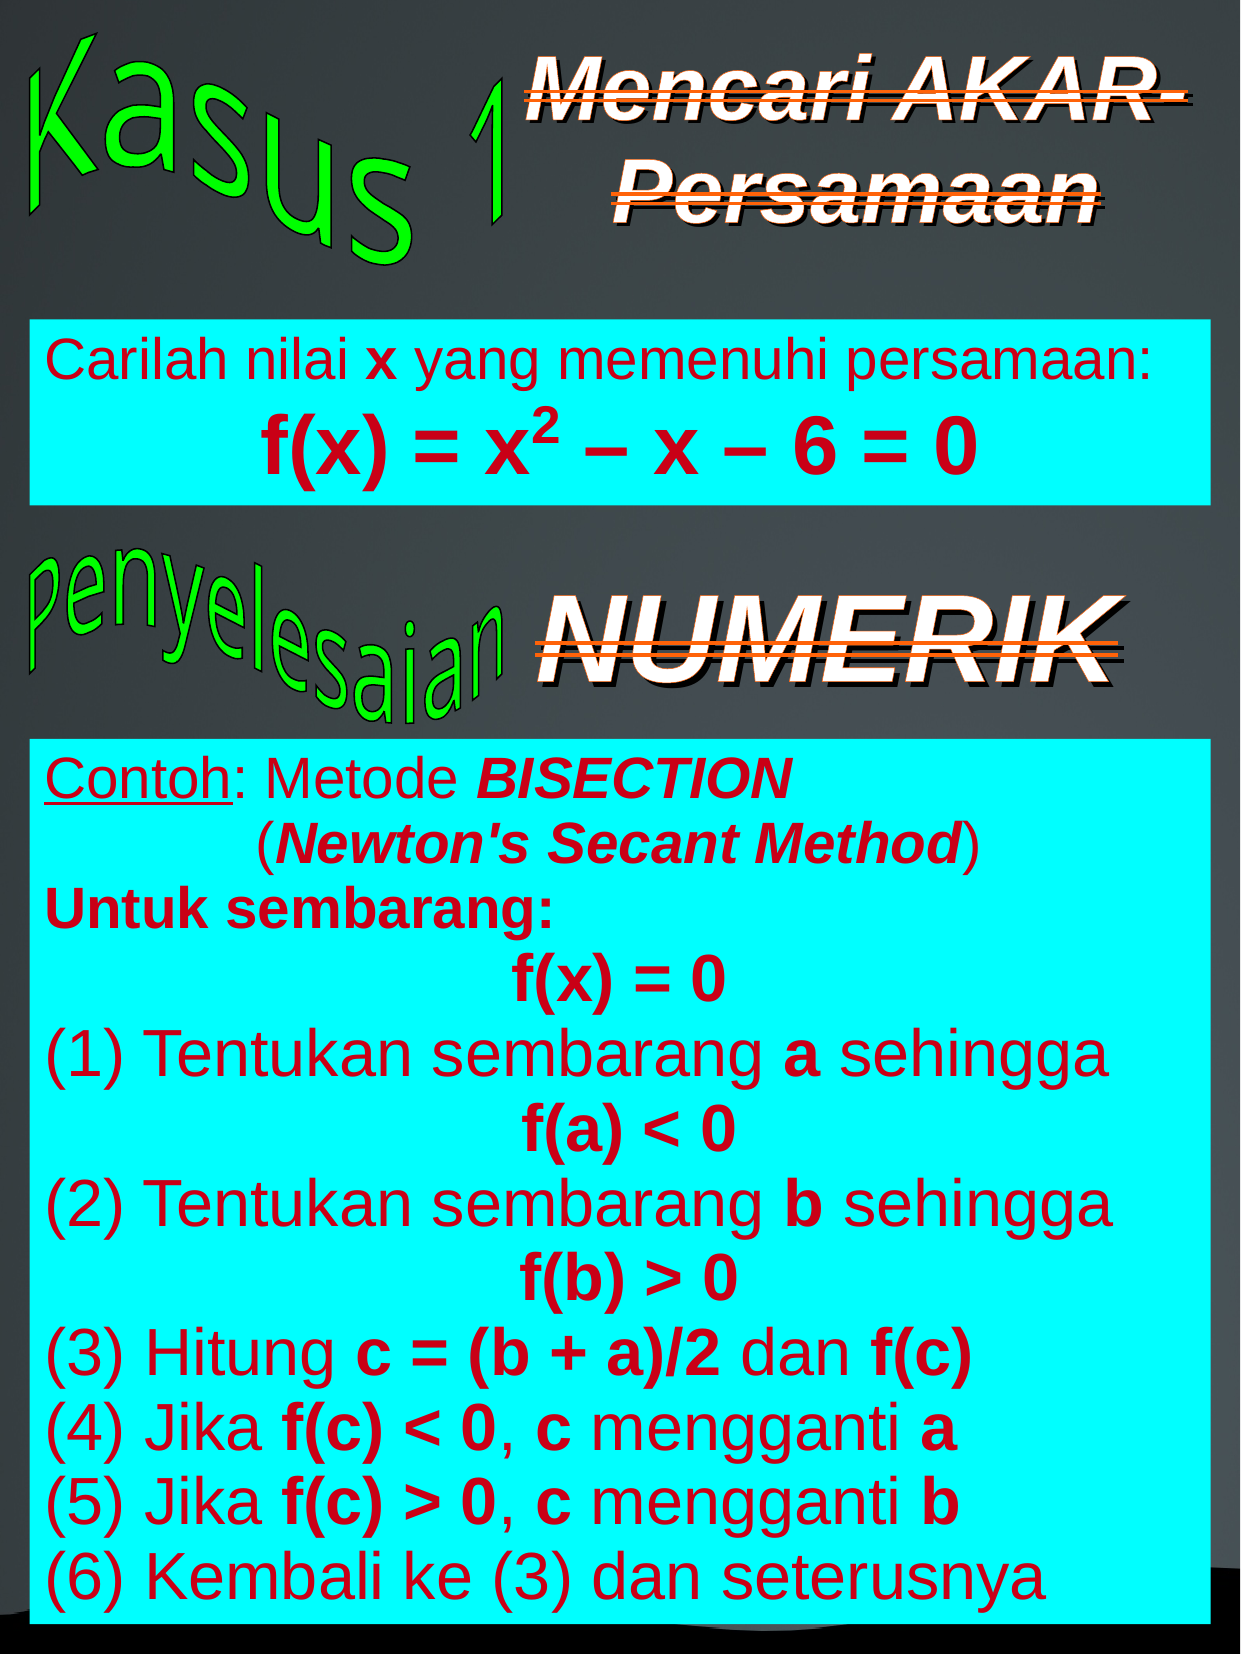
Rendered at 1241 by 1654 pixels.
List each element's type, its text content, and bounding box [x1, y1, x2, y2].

text_box Kasus 1 [193, 83, 249, 198]
text_box Penyelesaian [254, 562, 262, 672]
text_box Kasus 1 [29, 33, 99, 215]
text_box Mencari AKAR-Persamaan [472, 29, 1241, 250]
text_box Penyelesaian [405, 648, 414, 724]
text_box Penyelesaian [272, 609, 309, 692]
text_box Kasus 1 [266, 112, 332, 248]
text_box Penyelesaian [161, 553, 205, 664]
text_box NUMERIK [413, 561, 1241, 716]
text_box Penyelesaian [29, 557, 60, 674]
text_box Penyelesaian [208, 576, 245, 659]
text_box Kasus 1 [351, 157, 412, 266]
text_box Penyelesaian [115, 548, 155, 627]
text_box Contoh: Metode BISECTION (Newton's Secant Method) Untuk sembarang: f(x) = 0 (1) Tentukan sembarang a sehingga f(a) < 0 (2) Tentukan sembarang b sehingga f(b) > 0 (3) Hitung c = (b + a)/2 dan f(c) (4) Jika f(c) < 0, c mengganti a (5) Jika f(c) > 0, c mengganti b (6) Kembali ke (3) dan seterusnya [29, 738, 1211, 1625]
text_box Penyelesaian [67, 555, 104, 635]
text_box Penyelesaian [354, 644, 392, 724]
text_box Carilah nilai x yang memenuhi persamaan: f(x) = x2 – x – 6 = 0 [29, 319, 1211, 506]
picture [0, 0, 1241, 1654]
text_box Penyelesaian [316, 629, 347, 709]
text_box Kasus 1 [105, 61, 174, 173]
